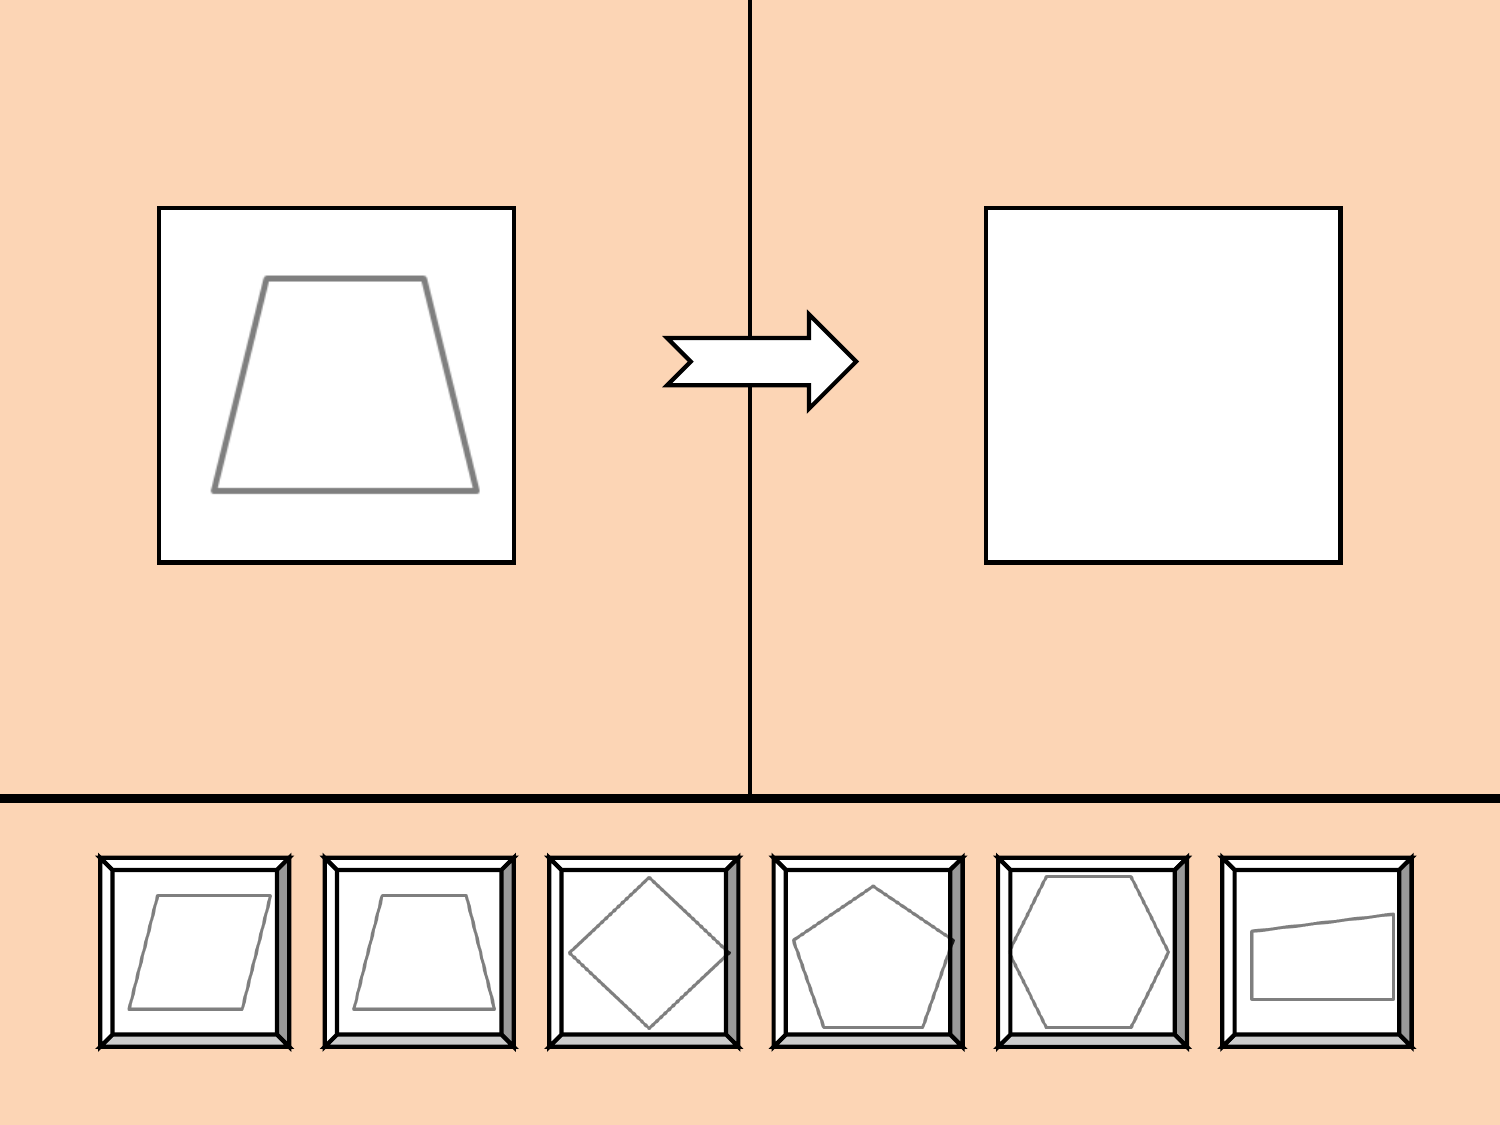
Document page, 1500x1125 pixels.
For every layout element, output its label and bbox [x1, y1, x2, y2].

text_box [775, 857, 963, 1047]
text_box [667, 314, 857, 409]
text_box [551, 857, 739, 1047]
text_box [326, 857, 514, 1047]
text_box [1224, 857, 1412, 1047]
text_box [102, 857, 290, 1047]
text_box [986, 208, 1341, 563]
text_box [159, 208, 514, 563]
text_box [1000, 857, 1188, 1047]
